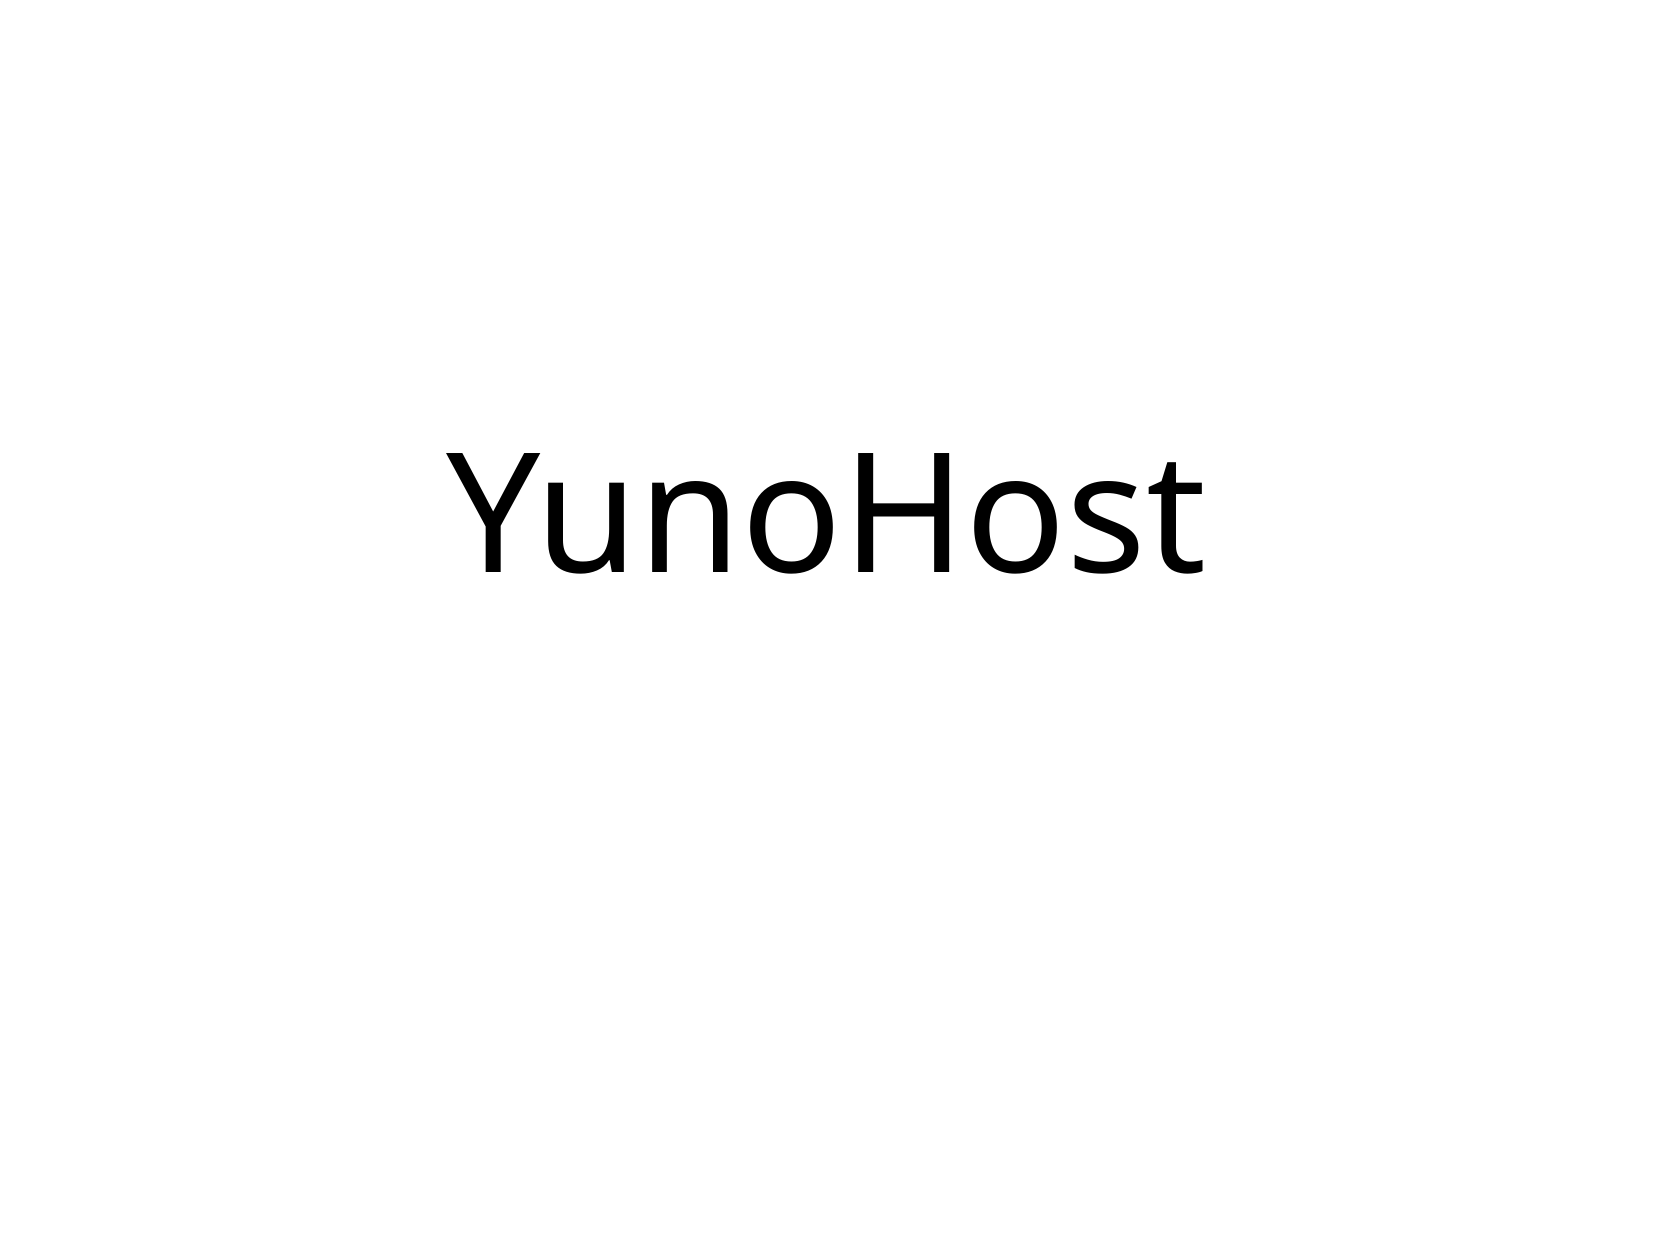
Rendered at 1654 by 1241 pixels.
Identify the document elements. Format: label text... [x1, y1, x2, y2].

title YunoHost [82, 403, 1571, 611]
